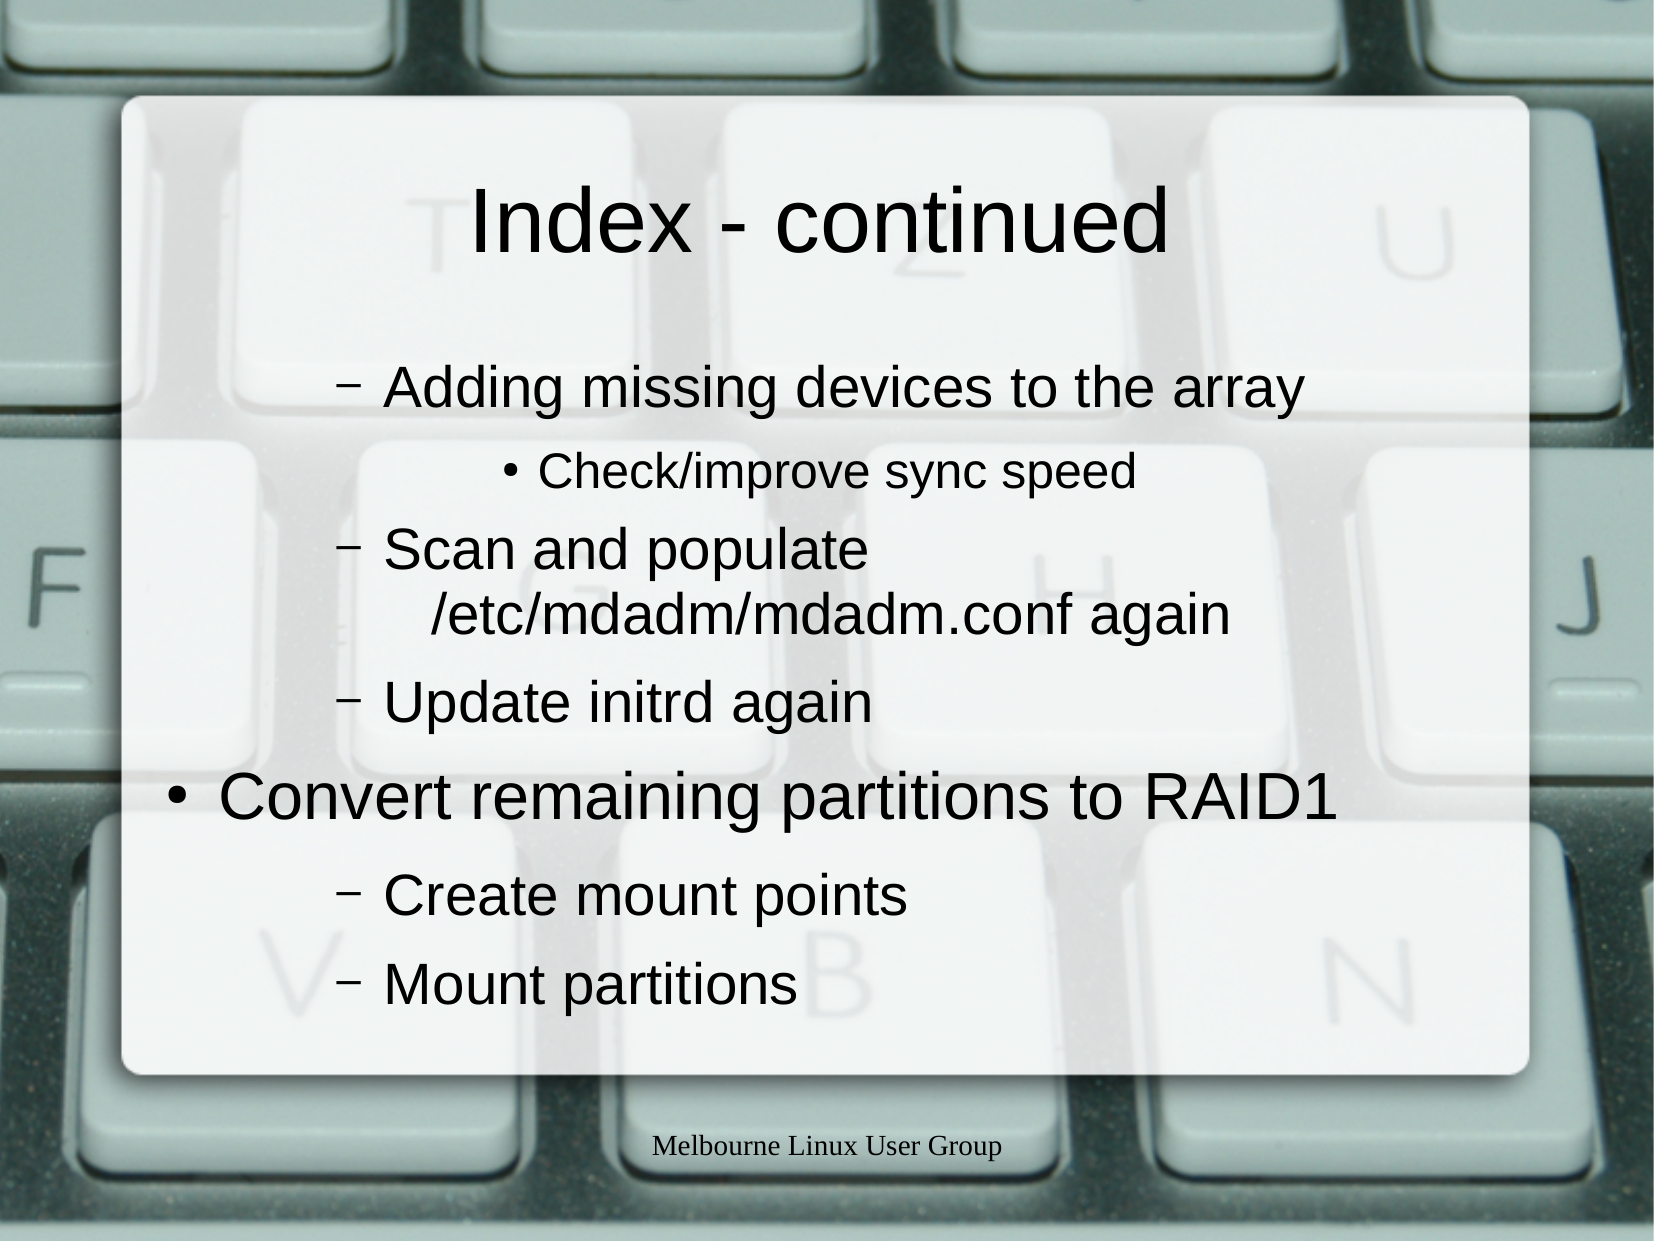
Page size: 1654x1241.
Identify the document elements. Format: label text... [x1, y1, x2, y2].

title Index - continued [135, 125, 1506, 318]
list Adding missing devices to the array Check/improve sync speed Scan and populate /etc/mdadm/mdadm.conf again Update initrd again Convert remaining partitions to RAID1 Create mount points Mount partitions [147, 354, 1506, 1159]
picture [0, 0, 1654, 1241]
